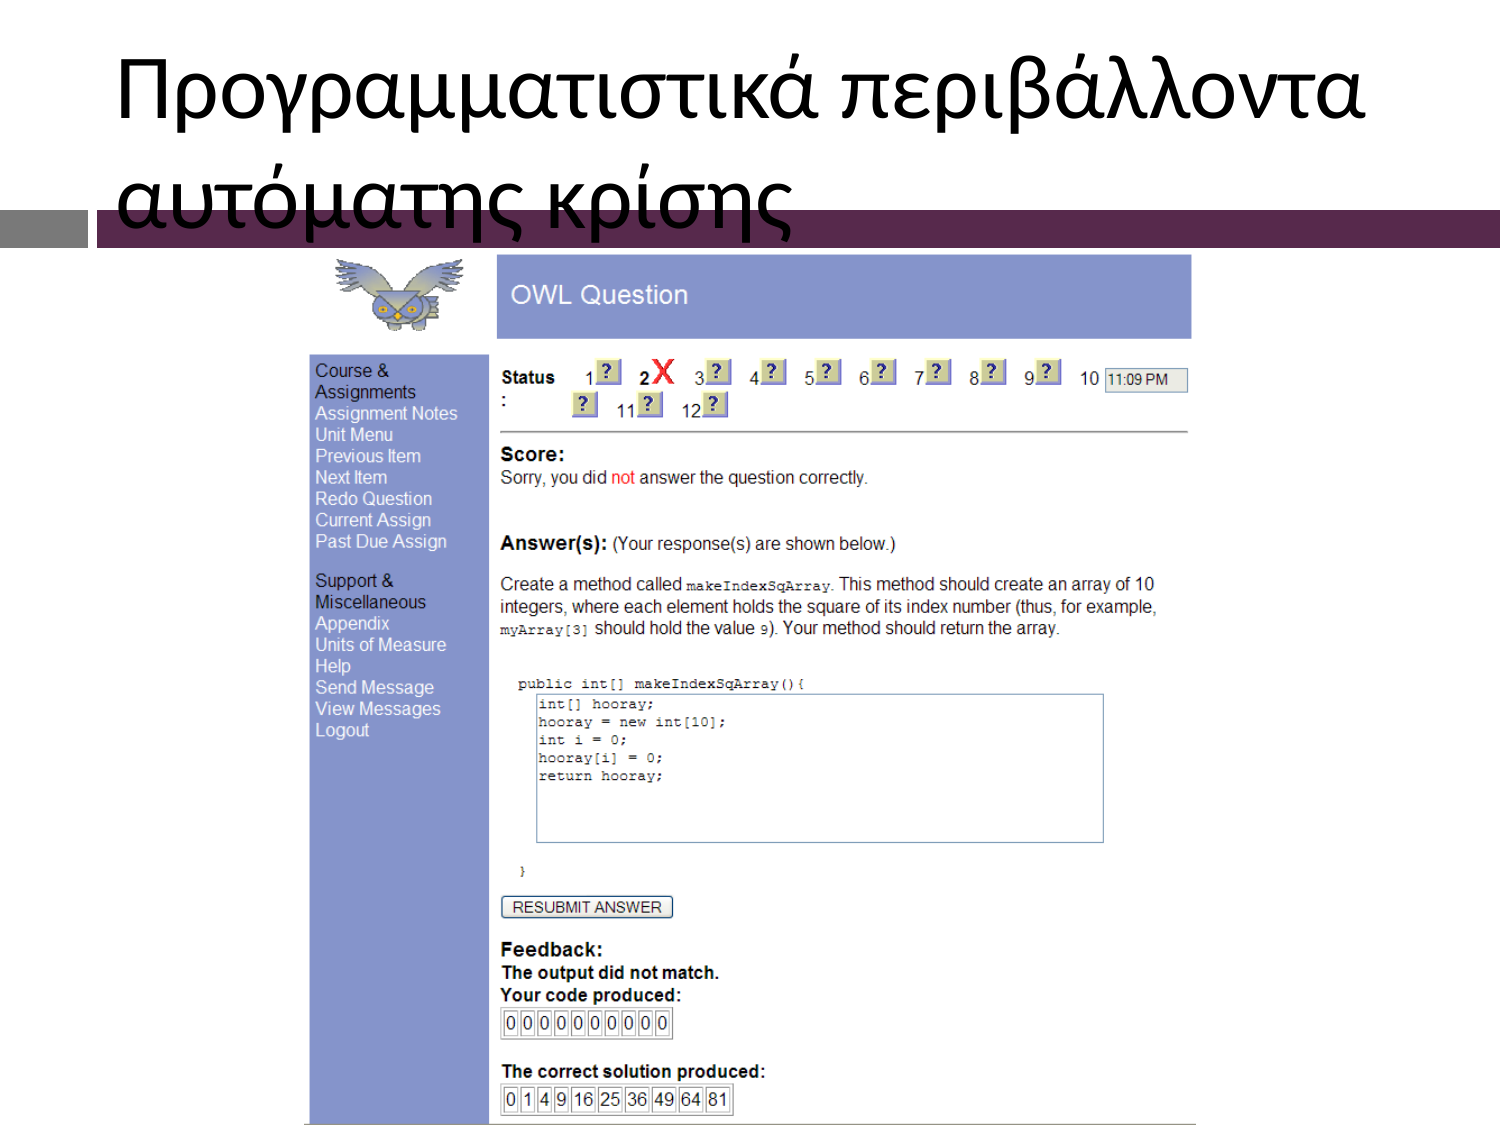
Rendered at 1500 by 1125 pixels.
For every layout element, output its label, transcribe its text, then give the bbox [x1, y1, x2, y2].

title Προγραμματιστικά περιβάλλοντα αυτόματης κρίσης [100, 19, 1438, 182]
picture [304, 249, 1196, 1125]
